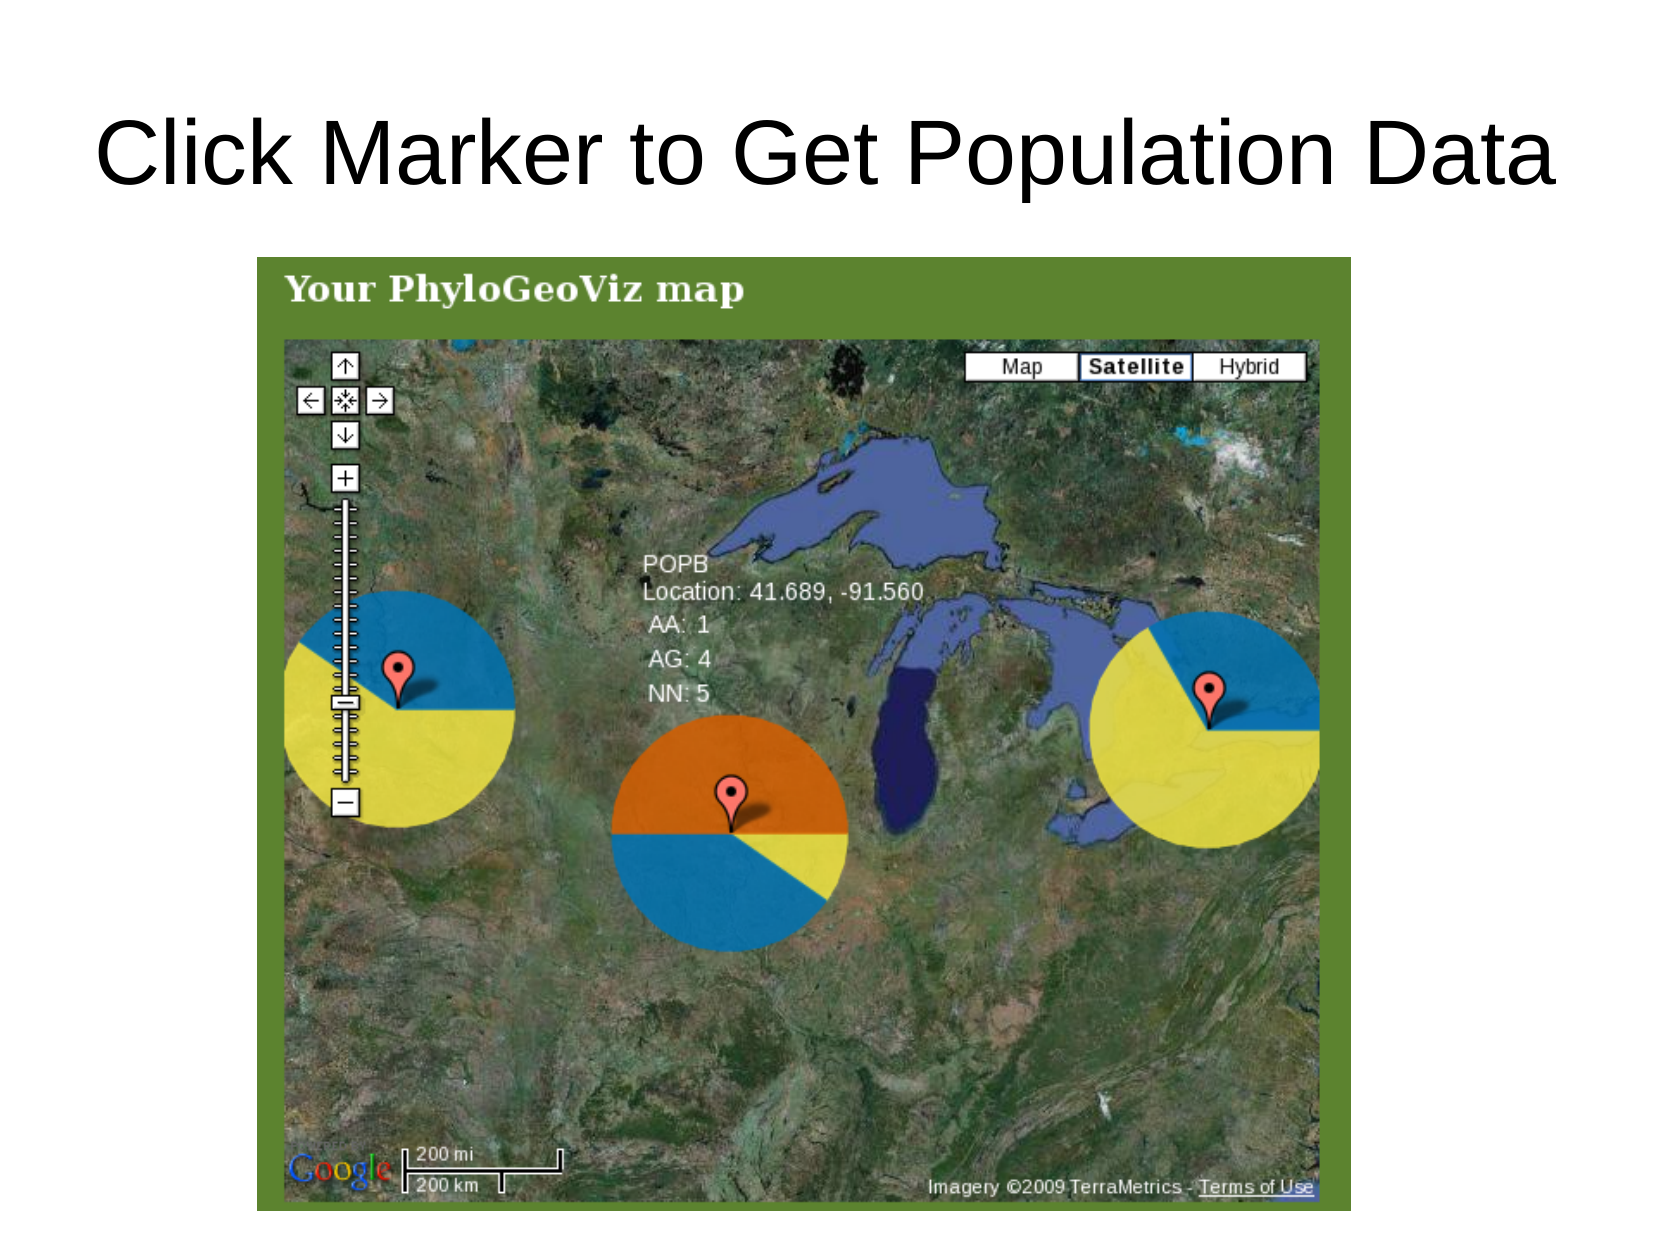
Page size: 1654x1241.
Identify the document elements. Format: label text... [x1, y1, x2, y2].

title Click Marker to Get Population Data [82, 56, 1571, 250]
picture [257, 257, 1351, 1211]
